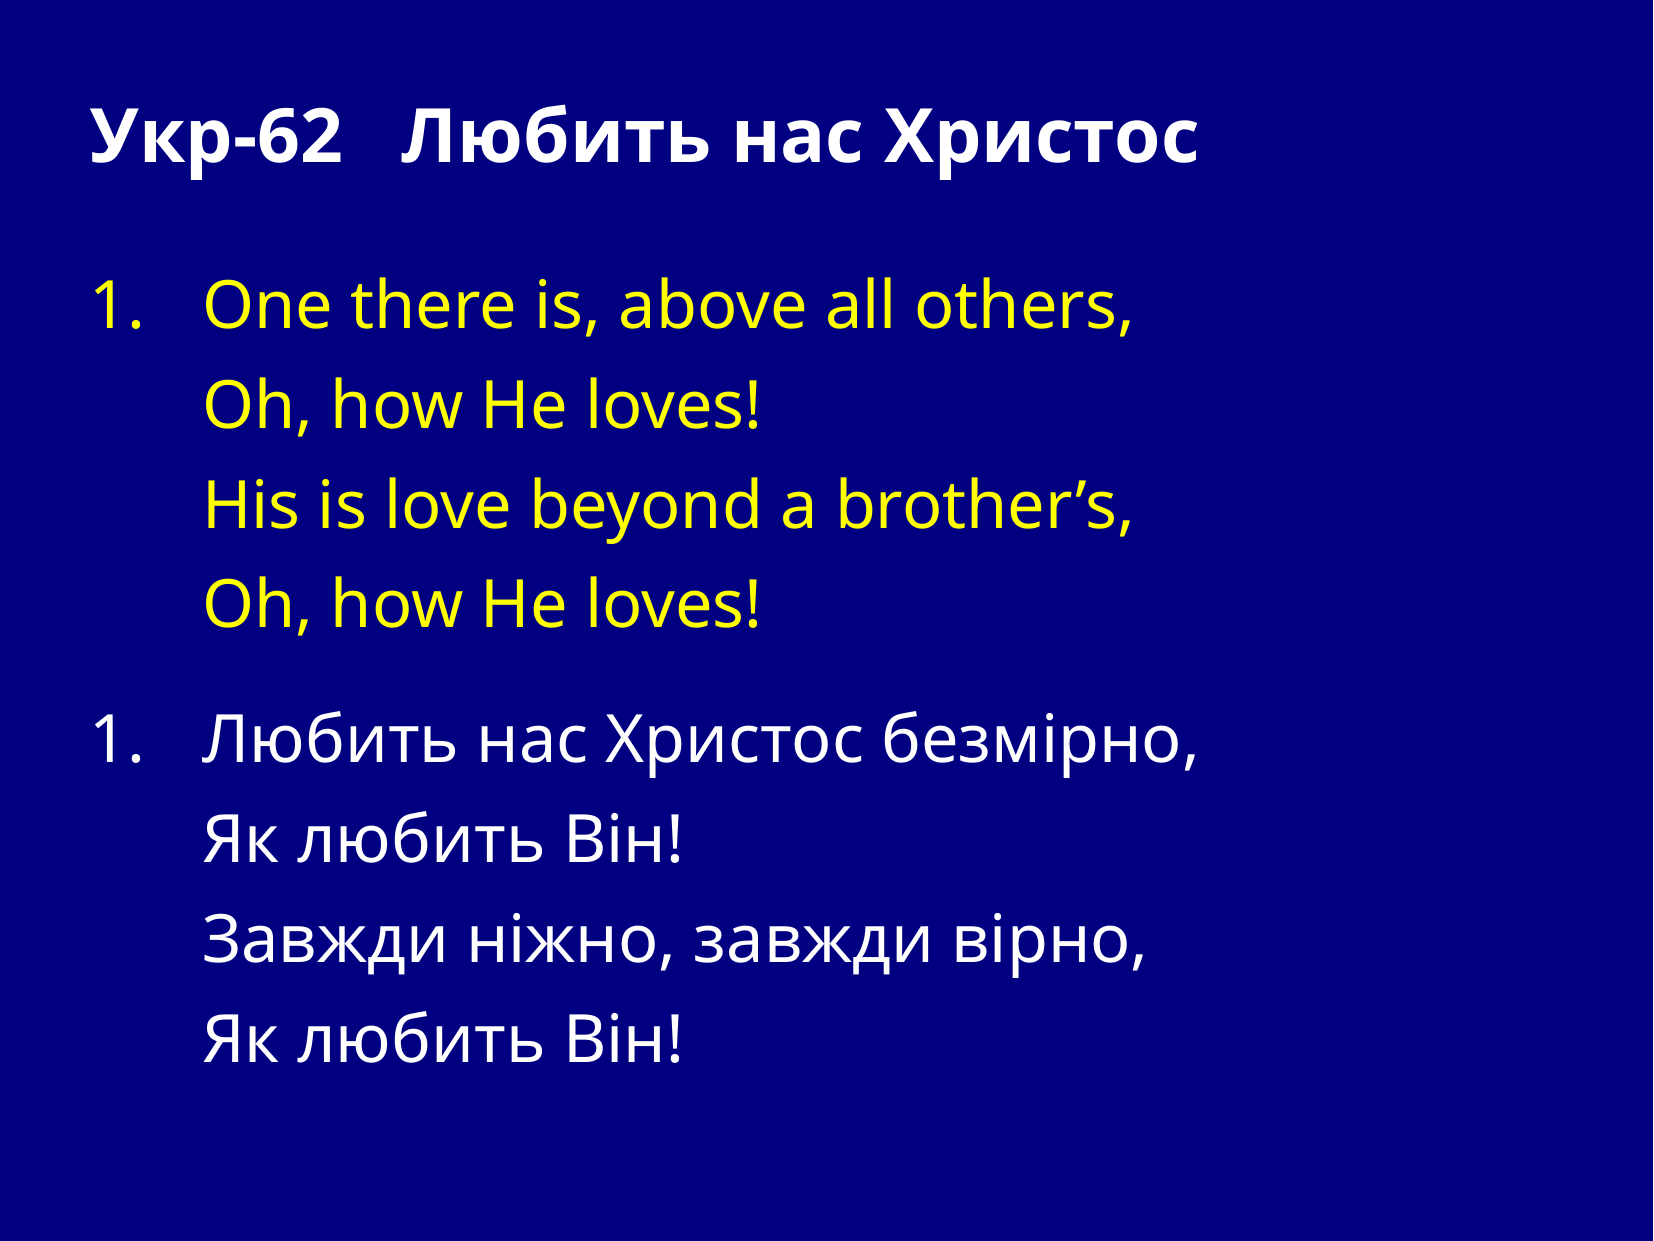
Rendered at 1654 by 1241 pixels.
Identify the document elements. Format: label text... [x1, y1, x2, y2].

text_box 1. One there is, above all others, Oh, how He loves! His is love beyond a brother’s, Oh, how He loves! [75, 150, 1651, 638]
text_box Укр-62 Любить нас Христос [75, 75, 1576, 188]
text_box 1. Любить нас Христос безмірно, Як любить Він! Завжди ніжно, завжди вірно, Як любить Він! [75, 675, 1576, 1163]
